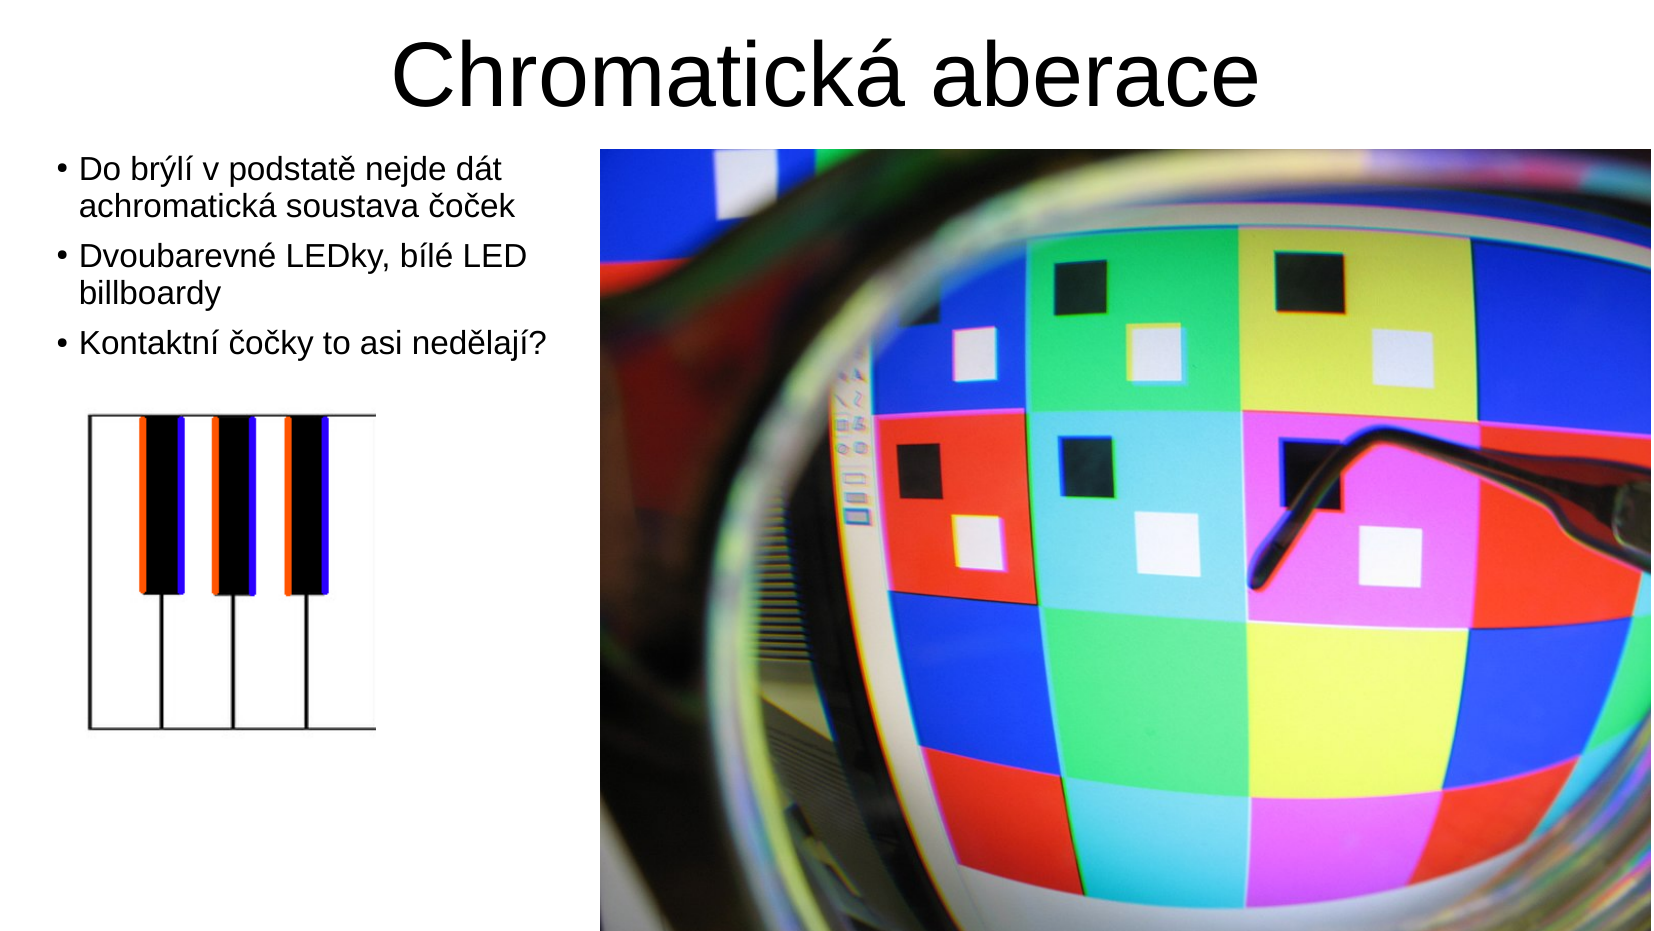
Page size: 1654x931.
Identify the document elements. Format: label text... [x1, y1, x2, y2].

list Do brýlí v podstatě nejde dát achromatická soustava čoček Dvoubarevné LEDky, bílé LED billboardy Kontaktní čočky to asi nedělají? [41, 150, 563, 863]
picture [600, 149, 1651, 931]
picture [51, 374, 376, 766]
title Chromatická aberace [82, 23, 1571, 127]
